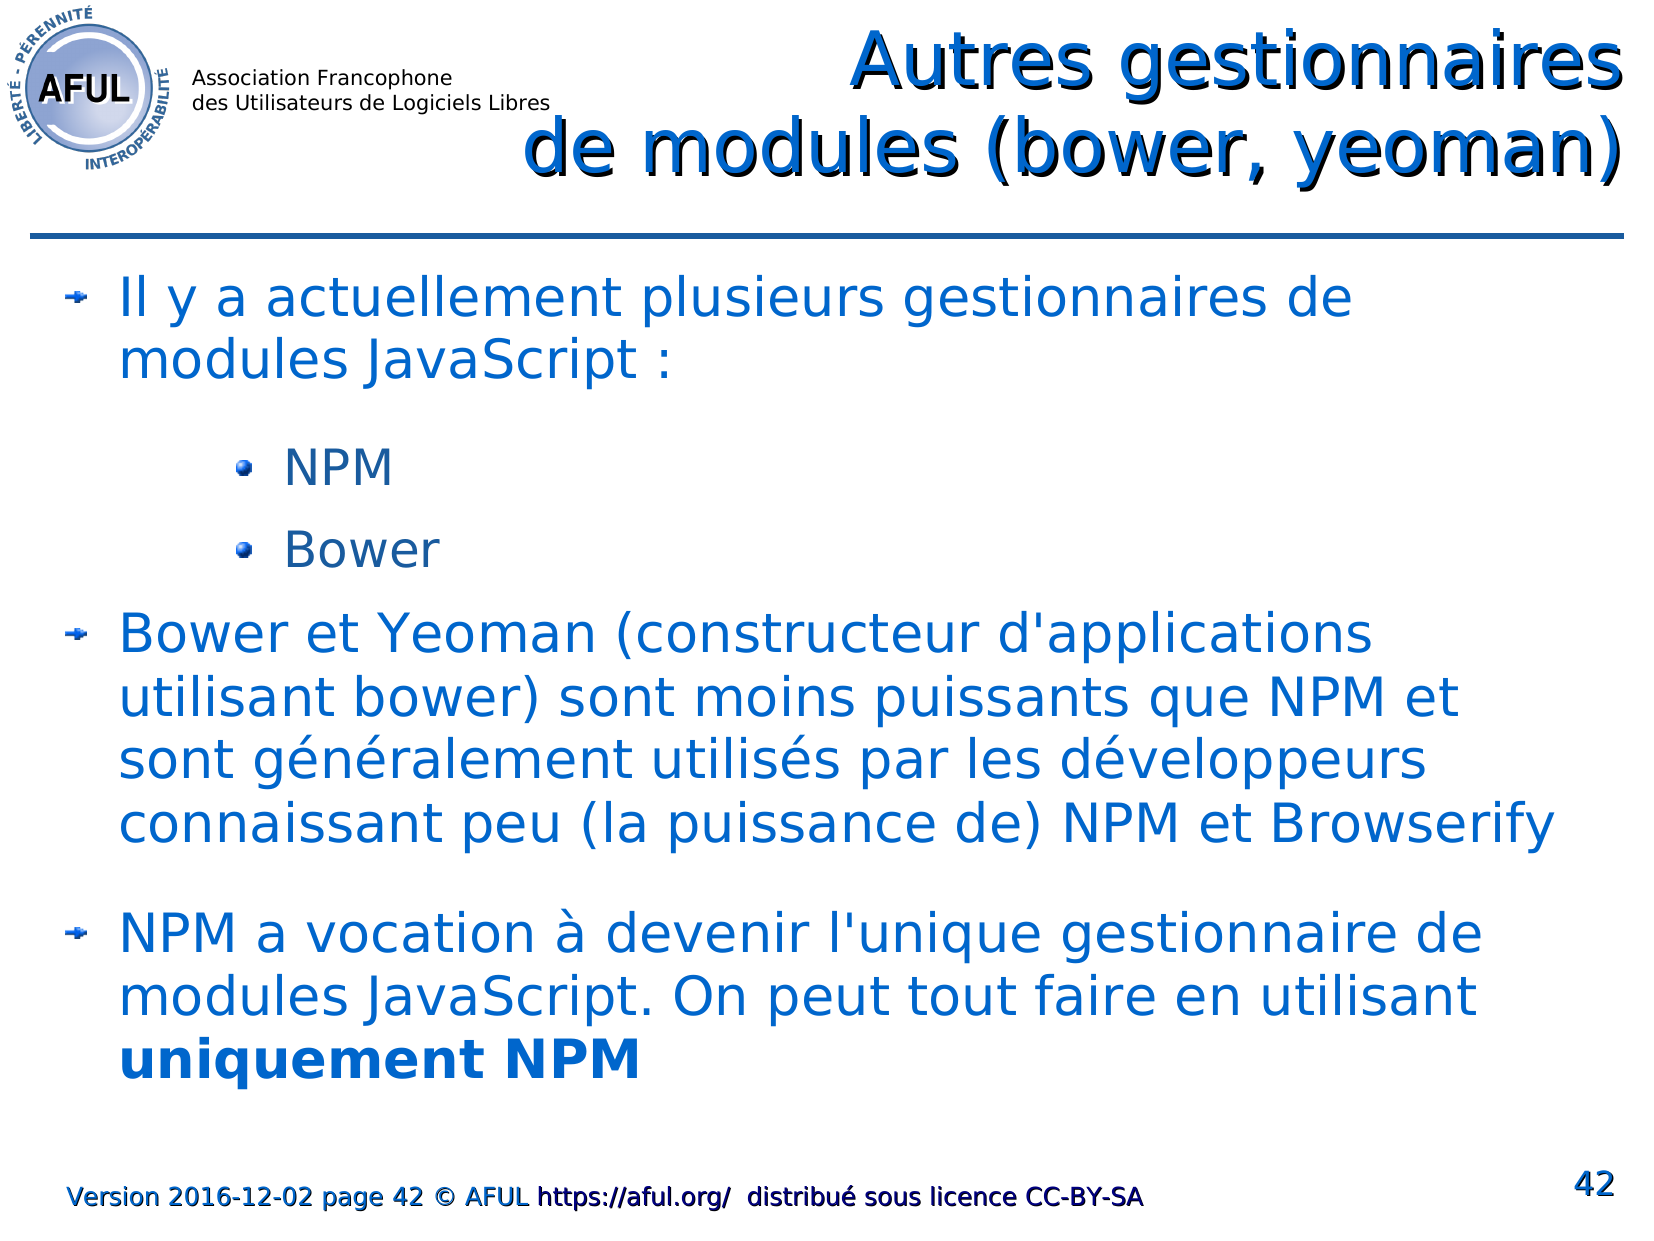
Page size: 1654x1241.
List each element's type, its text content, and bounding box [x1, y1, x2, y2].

list Il y a actuellement plusieurs gestionnaires de modules JavaScript : NPM Bower Bower et Yeoman (constructeur d'applications utilisant bower) sont moins puissants que NPM et sont généralement utilisés par les développeurs connaissant peu (la puissance de) NPM et Browserify NPM a vocation à devenir l'unique gestionnaire de modules JavaScript. On peut tout faire en utilisant uniquement NPM [47, 265, 1595, 1241]
title Autres gestionnaires de modules (bower, yeoman) [501, 0, 1625, 207]
picture [0, 0, 178, 178]
